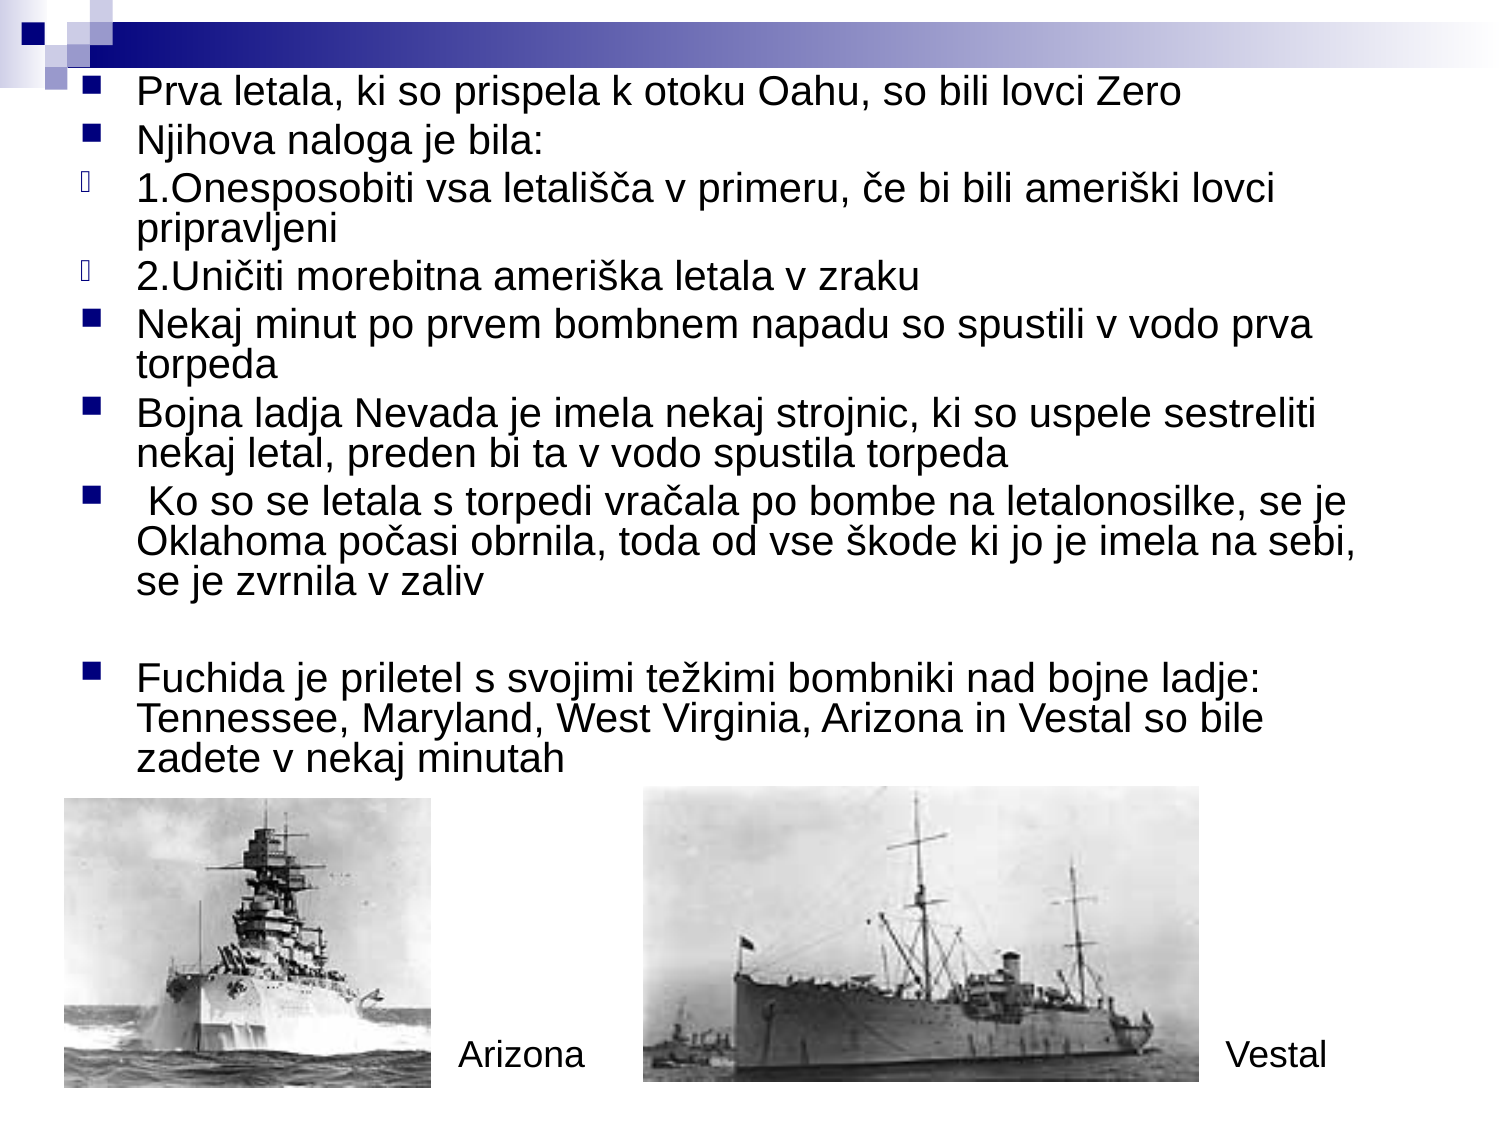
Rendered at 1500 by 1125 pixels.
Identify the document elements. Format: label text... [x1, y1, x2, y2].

picture [64, 798, 431, 1088]
list Prva letala, ki so prispela k otoku Oahu, so bili lovci Zero Njihova naloga je bila: 1.Onesposobiti vsa letališča v primeru, če bi bili ameriški lovci pripravljeni 2.Uničiti morebitna ameriška letala v zraku Nekaj minut po prvem bombnem napadu so spustili v vodo prva torpeda Bojna ladja Nevada je imela nekaj strojnic, ki so uspele sestreliti nekaj letal, preden bi ta v vodo spustila torpeda Ko so se letala s torpedi vračala po bombe na letalonosilke, se je Oklahoma počasi obrnila, toda od vse škode ki jo je imela na sebi, se je zvrnila v zaliv Fuchida je priletel s svojimi težkimi bombniki nad bojne ladje: Tennessee, Maryland, West Virginia, Arizona in Vestal so bile zadete v nekaj minutah [64, 66, 1415, 929]
picture [643, 786, 1199, 1082]
text_box Arizona [443, 1023, 600, 1083]
text_box Vestal [1210, 1023, 1388, 1083]
